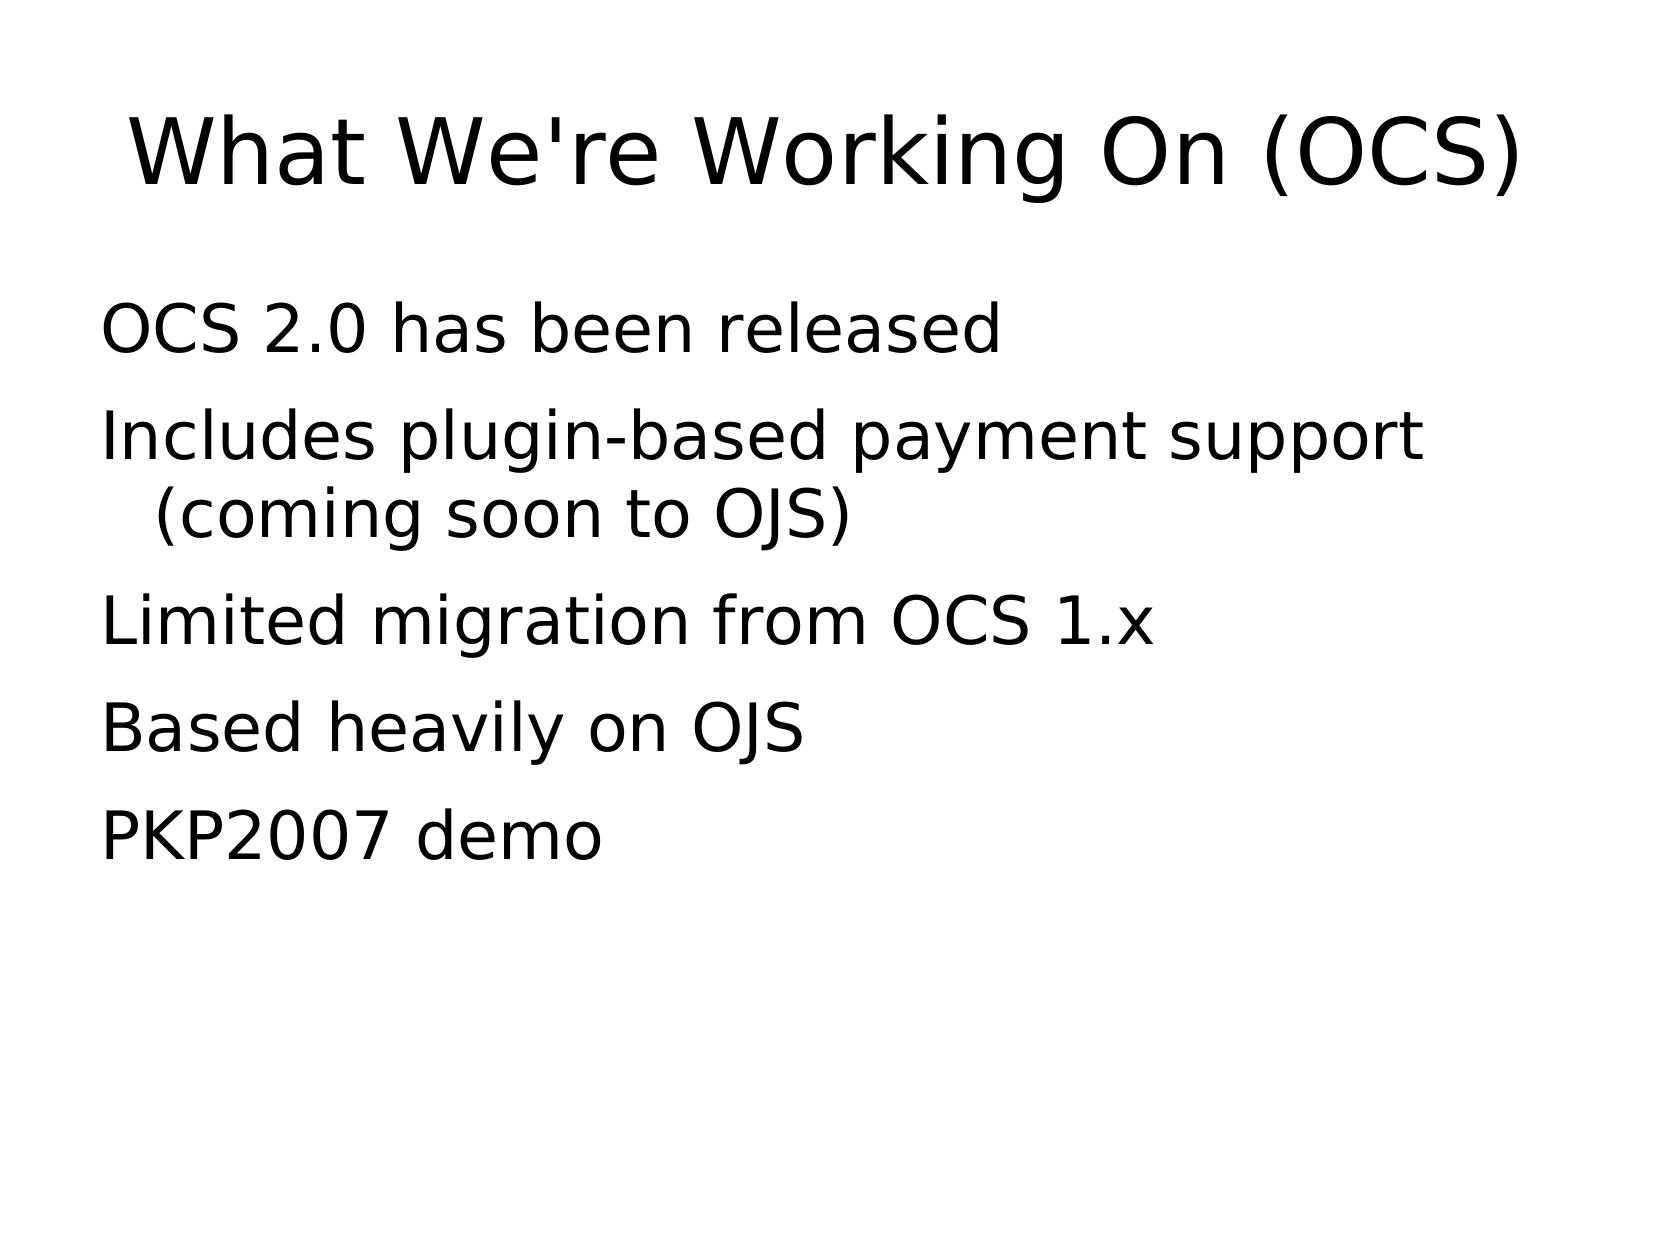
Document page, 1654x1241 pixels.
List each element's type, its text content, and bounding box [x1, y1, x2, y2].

list OCS 2.0 has been released Includes plugin-based payment support (coming soon to OJS) Limited migration from OCS 1.x Based heavily on OJS PKP2007 demo [82, 290, 1571, 1094]
title What We're Working On (OCS) [82, 56, 1571, 250]
